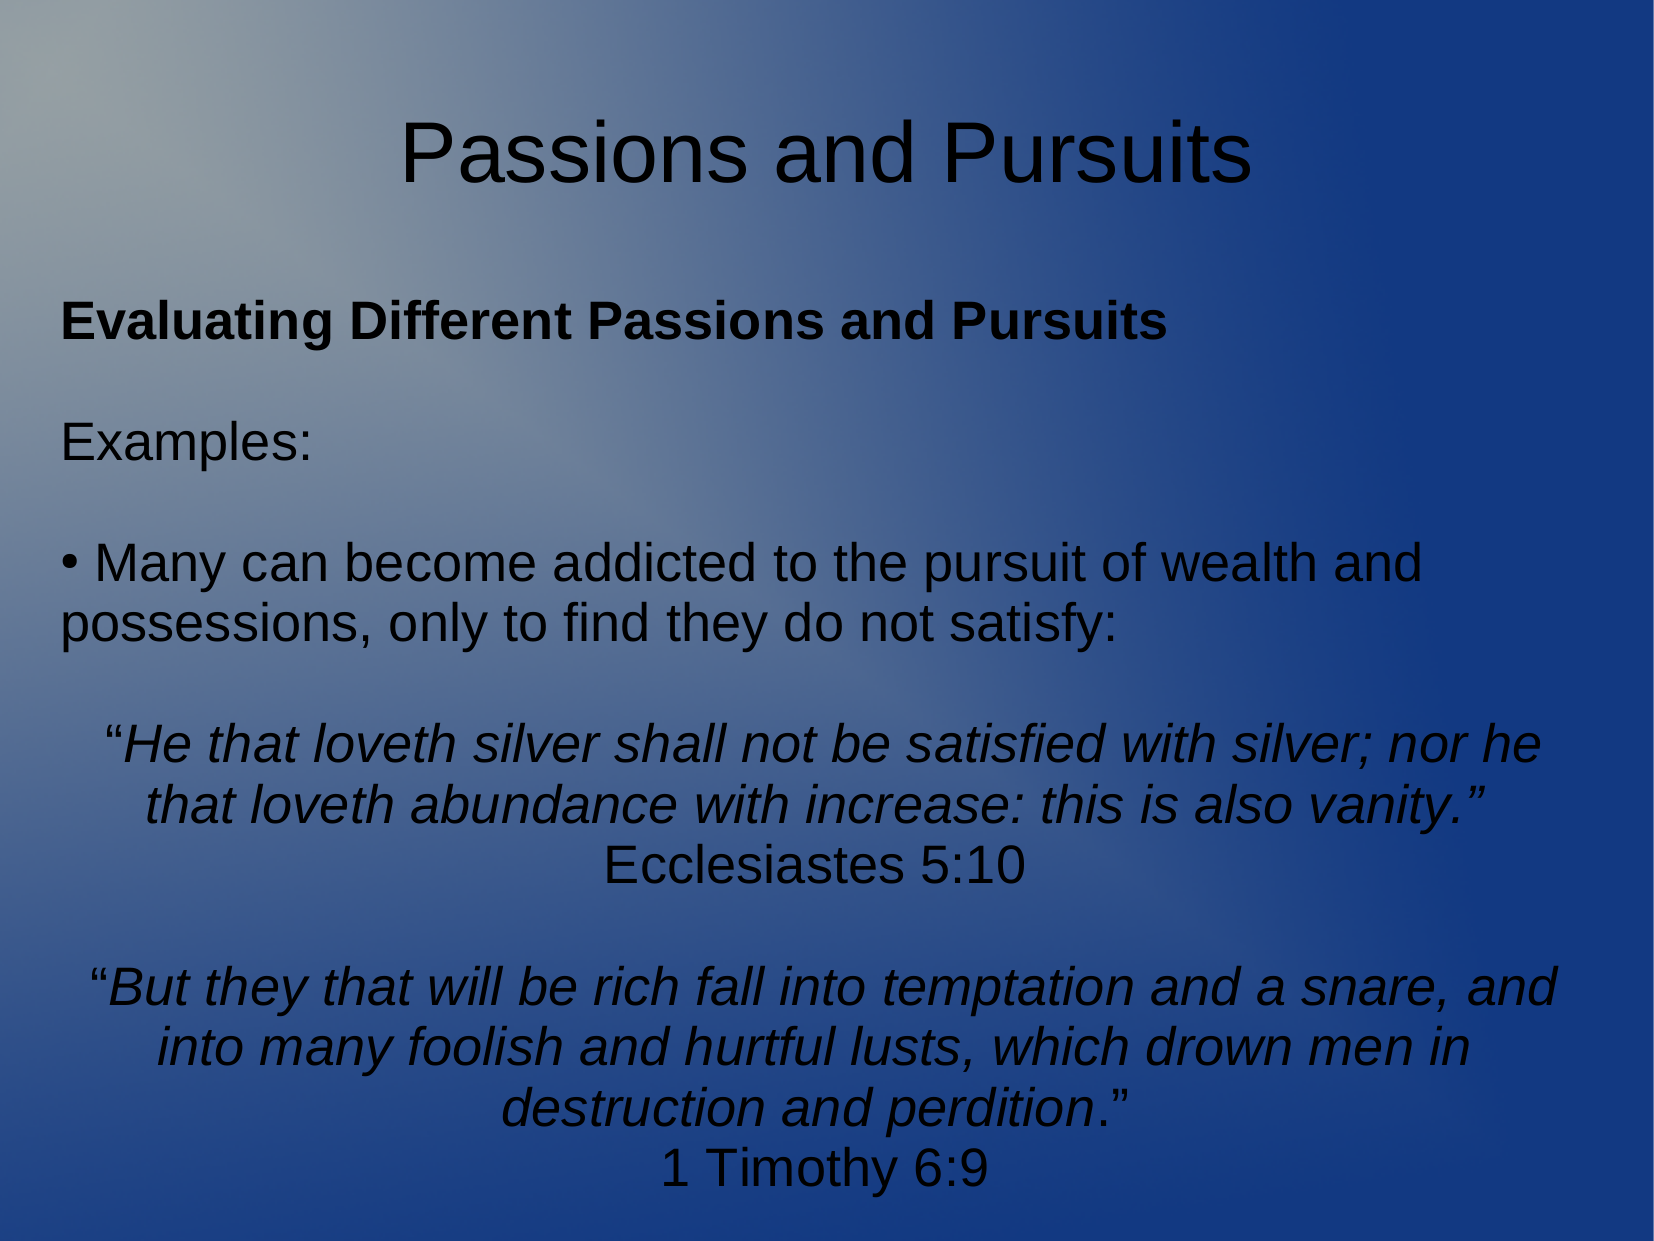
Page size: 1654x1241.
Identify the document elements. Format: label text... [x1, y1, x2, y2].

picture [0, 0, 1654, 1241]
subtitle Evaluating Different Passions and Pursuits Examples: Many can become addicted to the pursuit of wealth and possessions, only to find they do not satisfy: “He that loveth silver shall not be satisfied with silver; nor he that loveth abundance with increase: this is also vanity.” Ecclesiastes 5:10 “But they that will be rich fall into temptation and a snare, and into many foolish and hurtful lusts, which drown men in destruction and perdition.” 1 Timothy 6:9 [60, 290, 1571, 1241]
title Passions and Pursuits [82, 49, 1571, 257]
